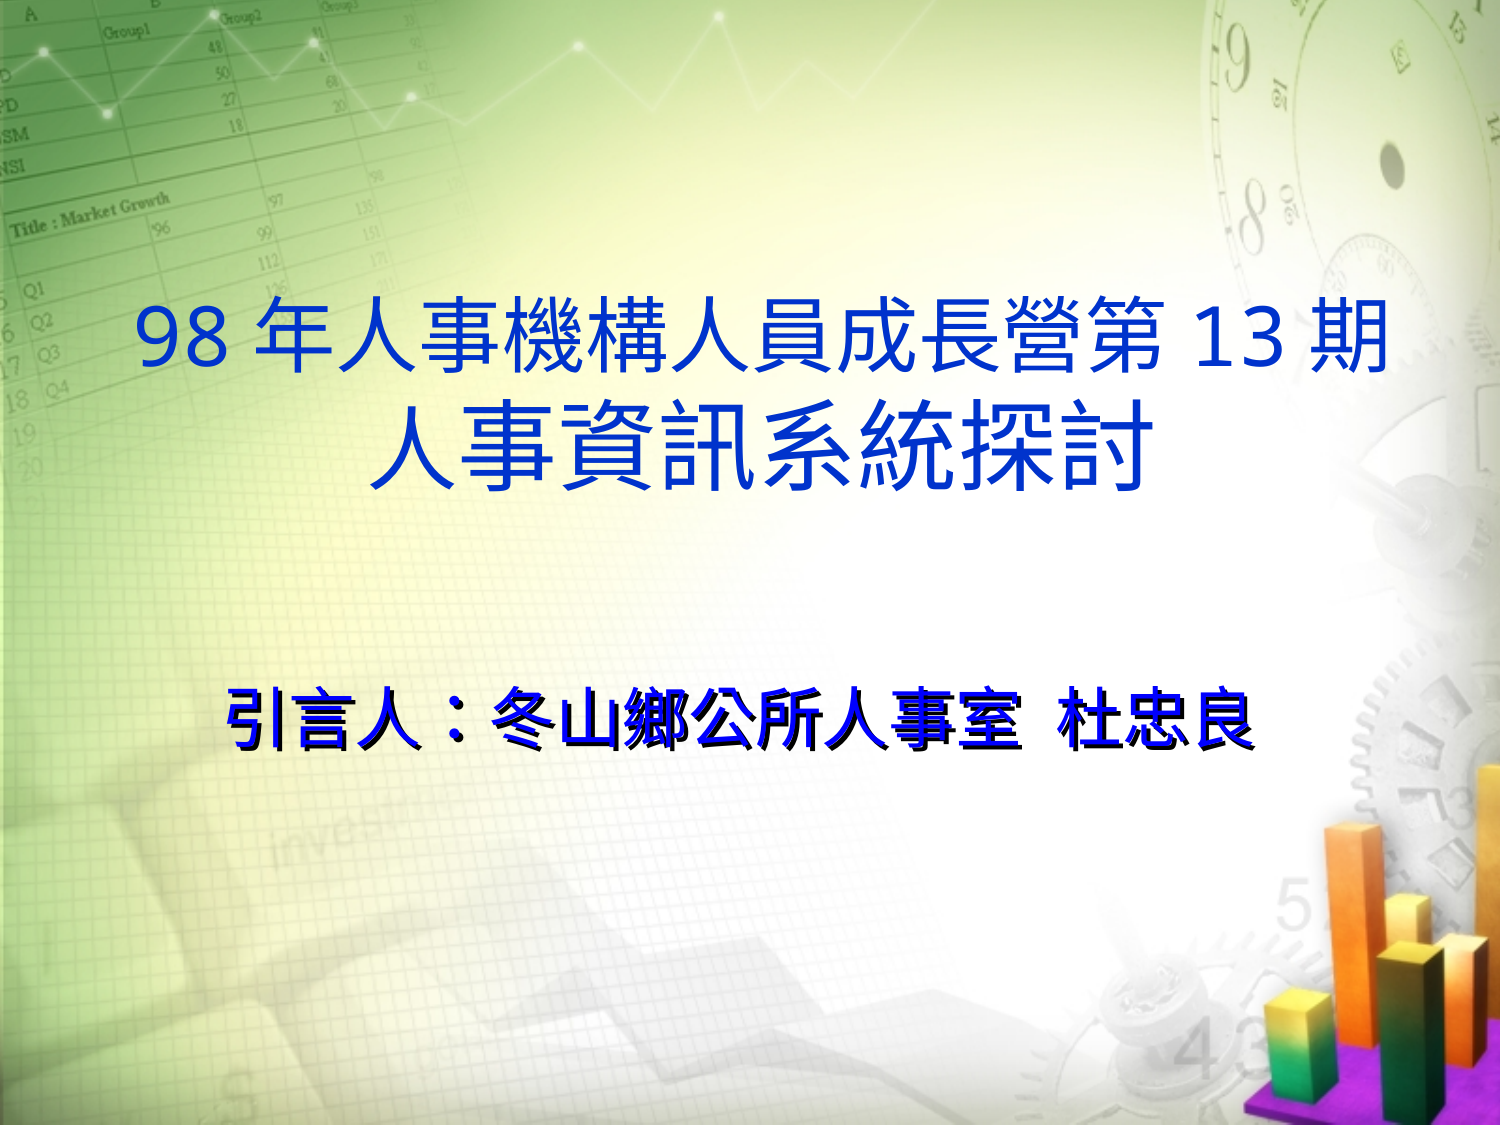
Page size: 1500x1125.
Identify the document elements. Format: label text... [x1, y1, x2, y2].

title 98年人事機構人員成長營第13期 人事資訊系統探討 [112, 196, 1412, 591]
subtitle 引言人：冬山鄉公所人事室 杜忠良 [206, 668, 1364, 931]
picture [0, 0, 1500, 1125]
